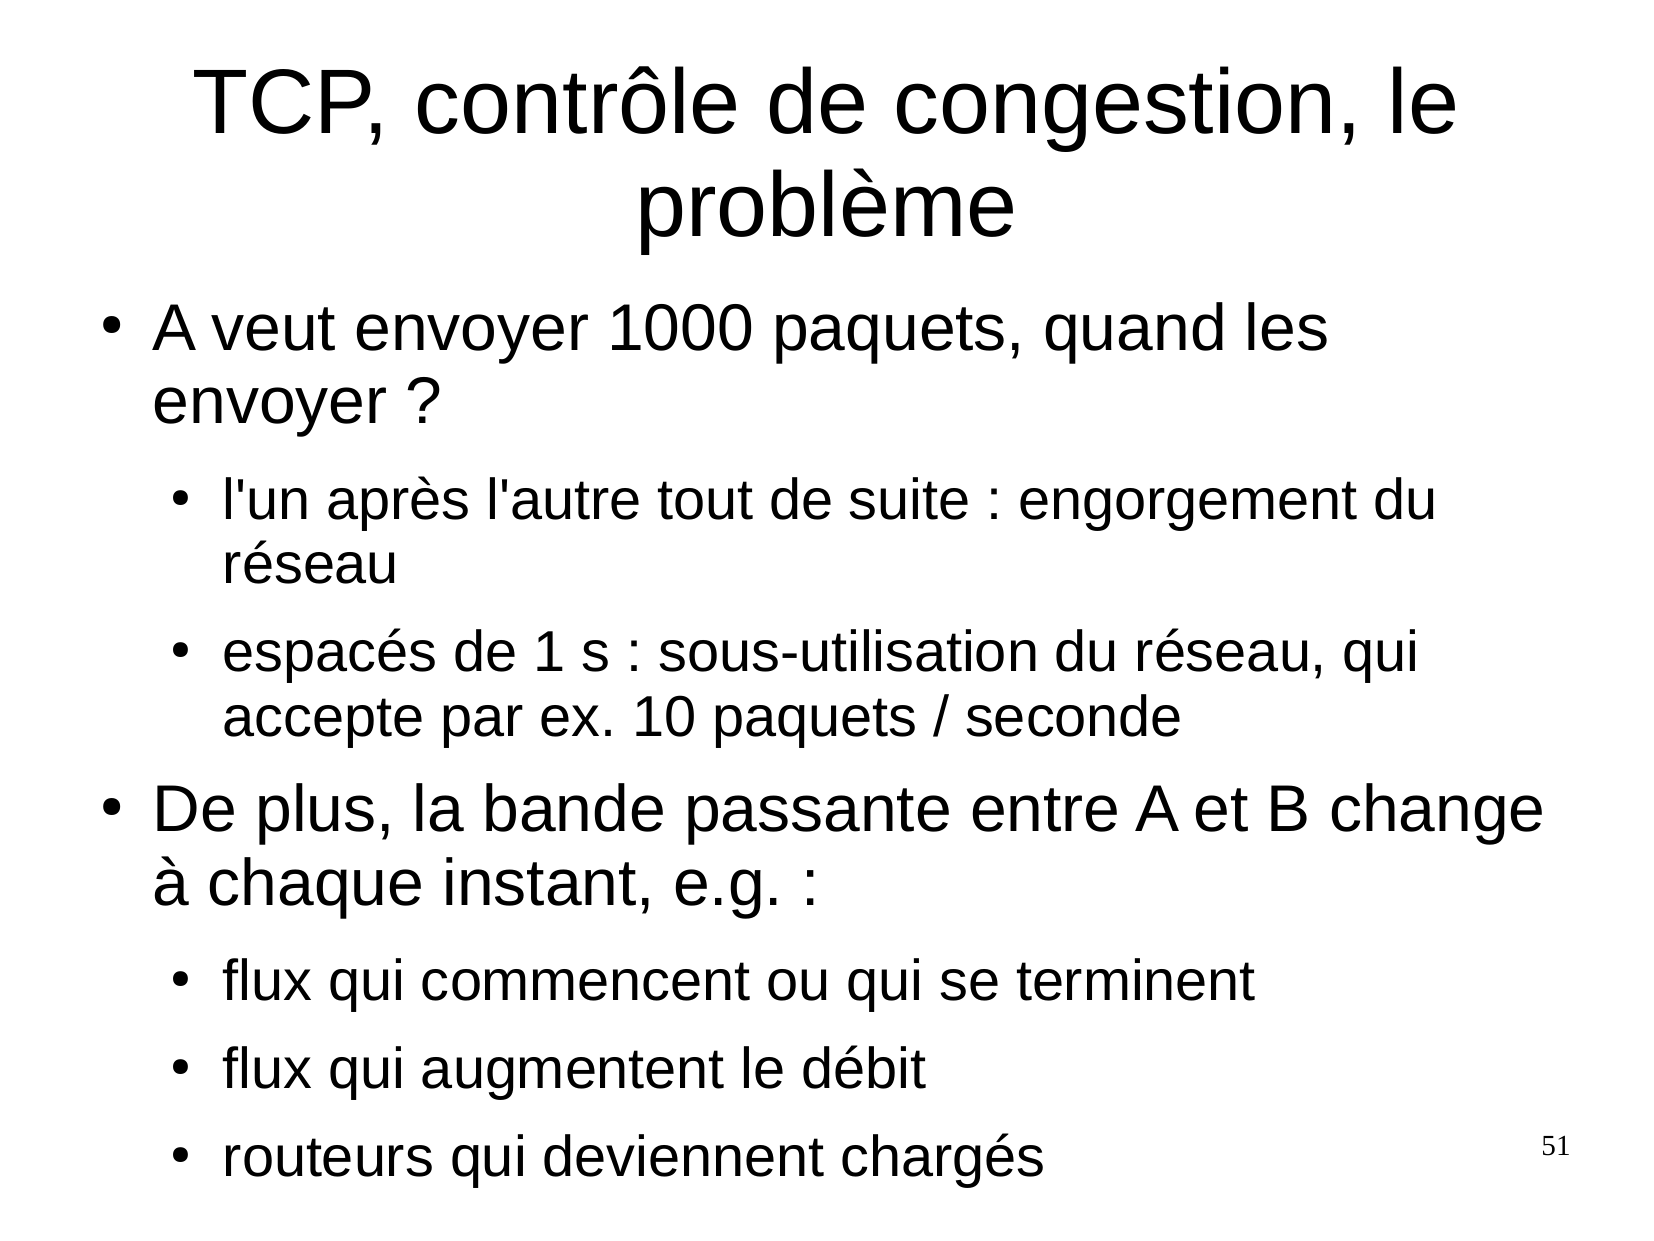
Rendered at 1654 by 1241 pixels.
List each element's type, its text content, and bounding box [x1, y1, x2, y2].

list A veut envoyer 1000 paquets, quand les envoyer ? l'un après l'autre tout de suite : engorgement du réseau espacés de 1 s : sous-utilisation du réseau, qui accepte par ex. 10 paquets / seconde De plus, la bande passante entre A et B change à chaque instant, e.g. : flux qui commencent ou qui se terminent flux qui augmentent le débit routeurs qui deviennent chargés [82, 290, 1571, 1196]
title TCP, contrôle de congestion, le problème [82, 49, 1571, 257]
